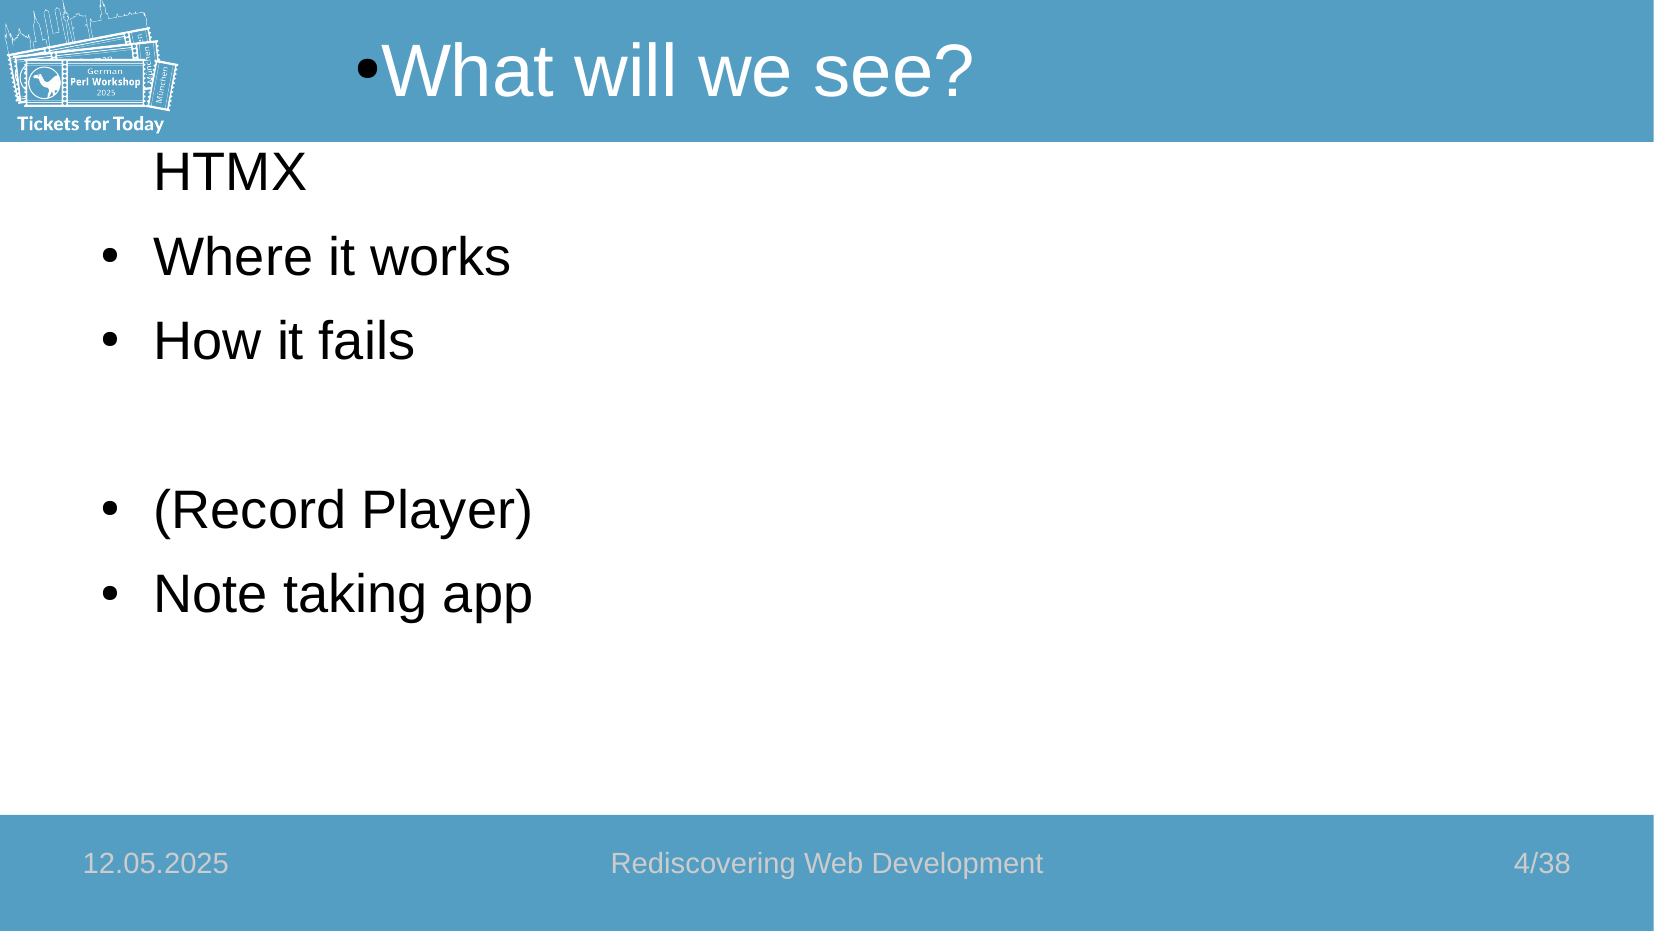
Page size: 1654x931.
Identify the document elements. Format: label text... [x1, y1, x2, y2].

list HTMX Where it works How it fails (Record Player) Note taking app [82, 141, 809, 815]
title What will we see? [354, 5, 1654, 136]
picture [3, 0, 180, 154]
